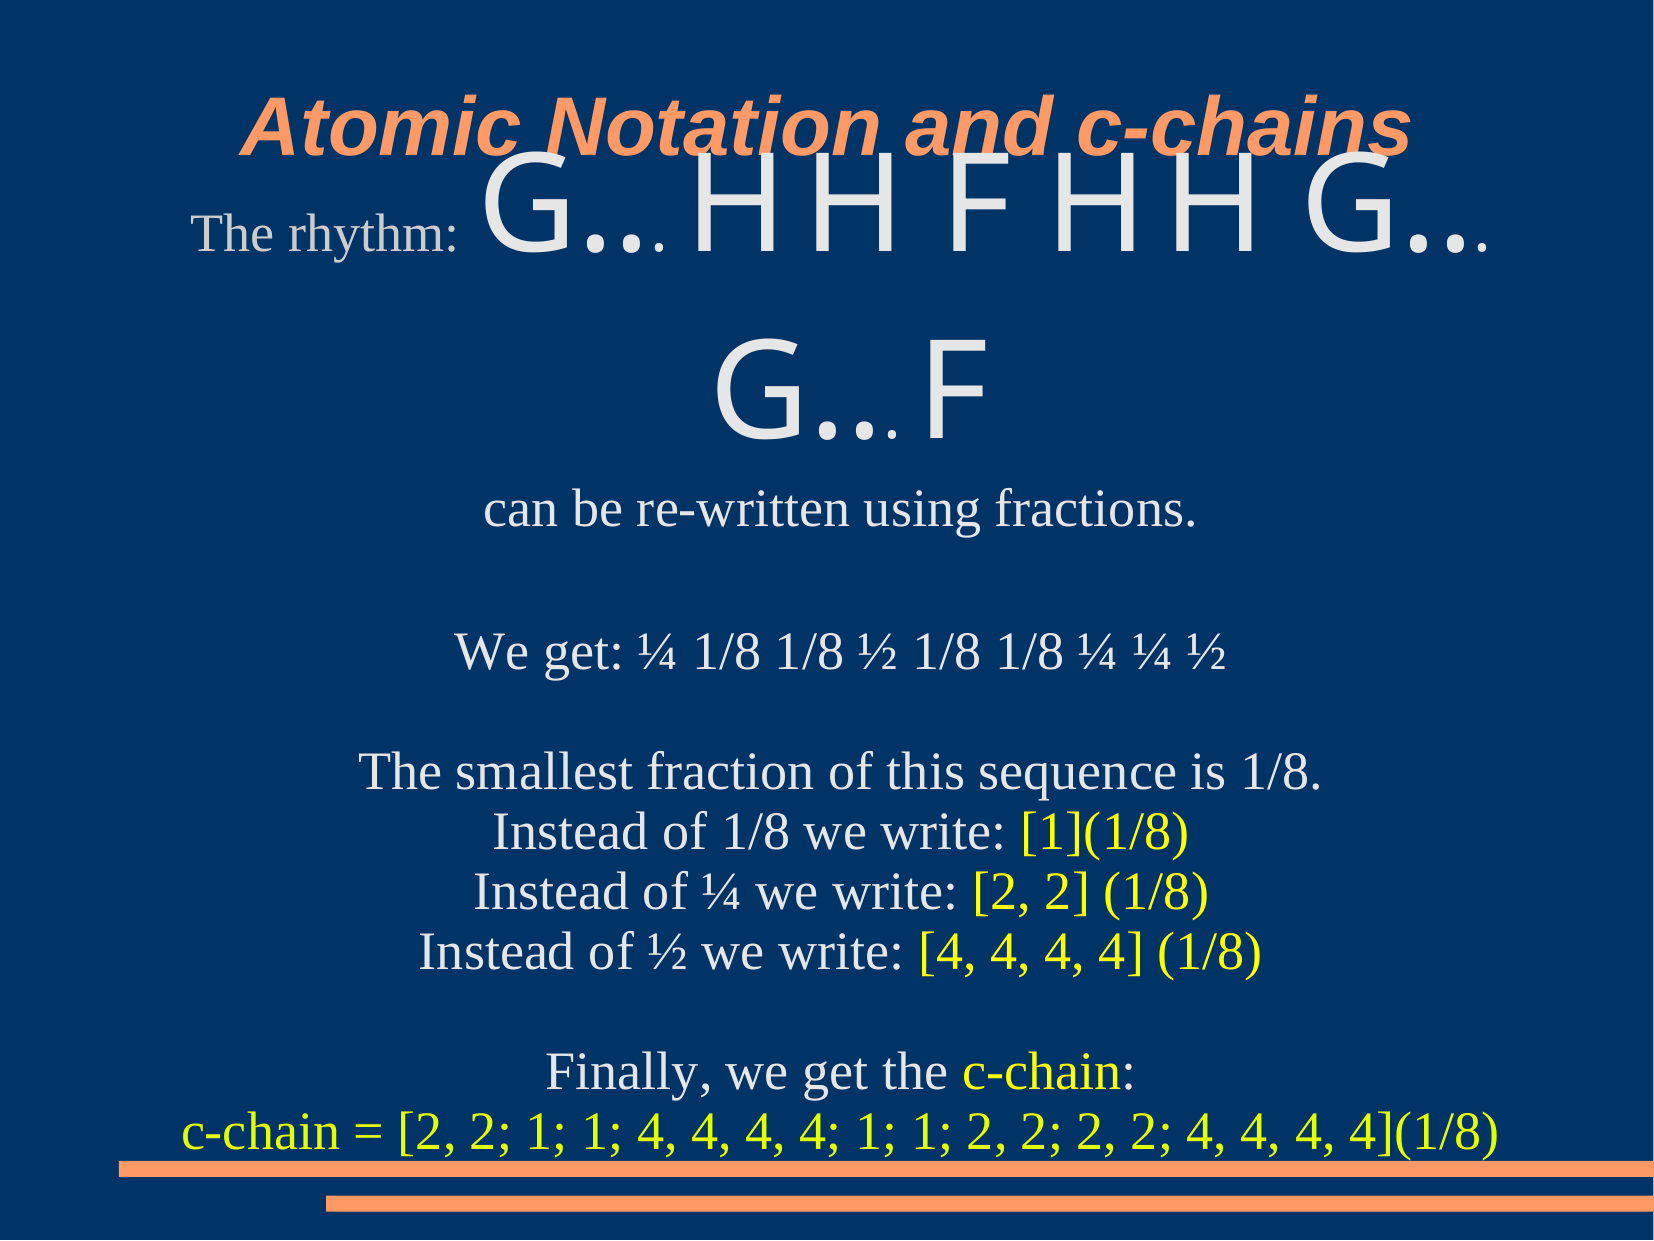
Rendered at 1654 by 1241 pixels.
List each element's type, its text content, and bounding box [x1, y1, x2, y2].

title Atomic Notation and c-chains [121, 46, 1534, 130]
subtitle The rhythm: G... H H F H H G... G... F can be re-written using fractions. We get: ¼ 1/8 1/8 ½ 1/8 1/8 ¼ ¼ ½ The smallest fraction of this sequence is 1/8. Instead of 1/8 we write: [1](1/8) Instead of ¼ we write: [2, 2] (1/8) Instead of ½ we write: [4, 4, 4, 4] (1/8) Finally, we get the c-chain: c-chain = [2, 2; 1; 1; 4, 4, 4, 4; 1; 1; 2, 2; 2, 2; 4, 4, 4, 4](1/8) [121, 130, 1561, 1135]
